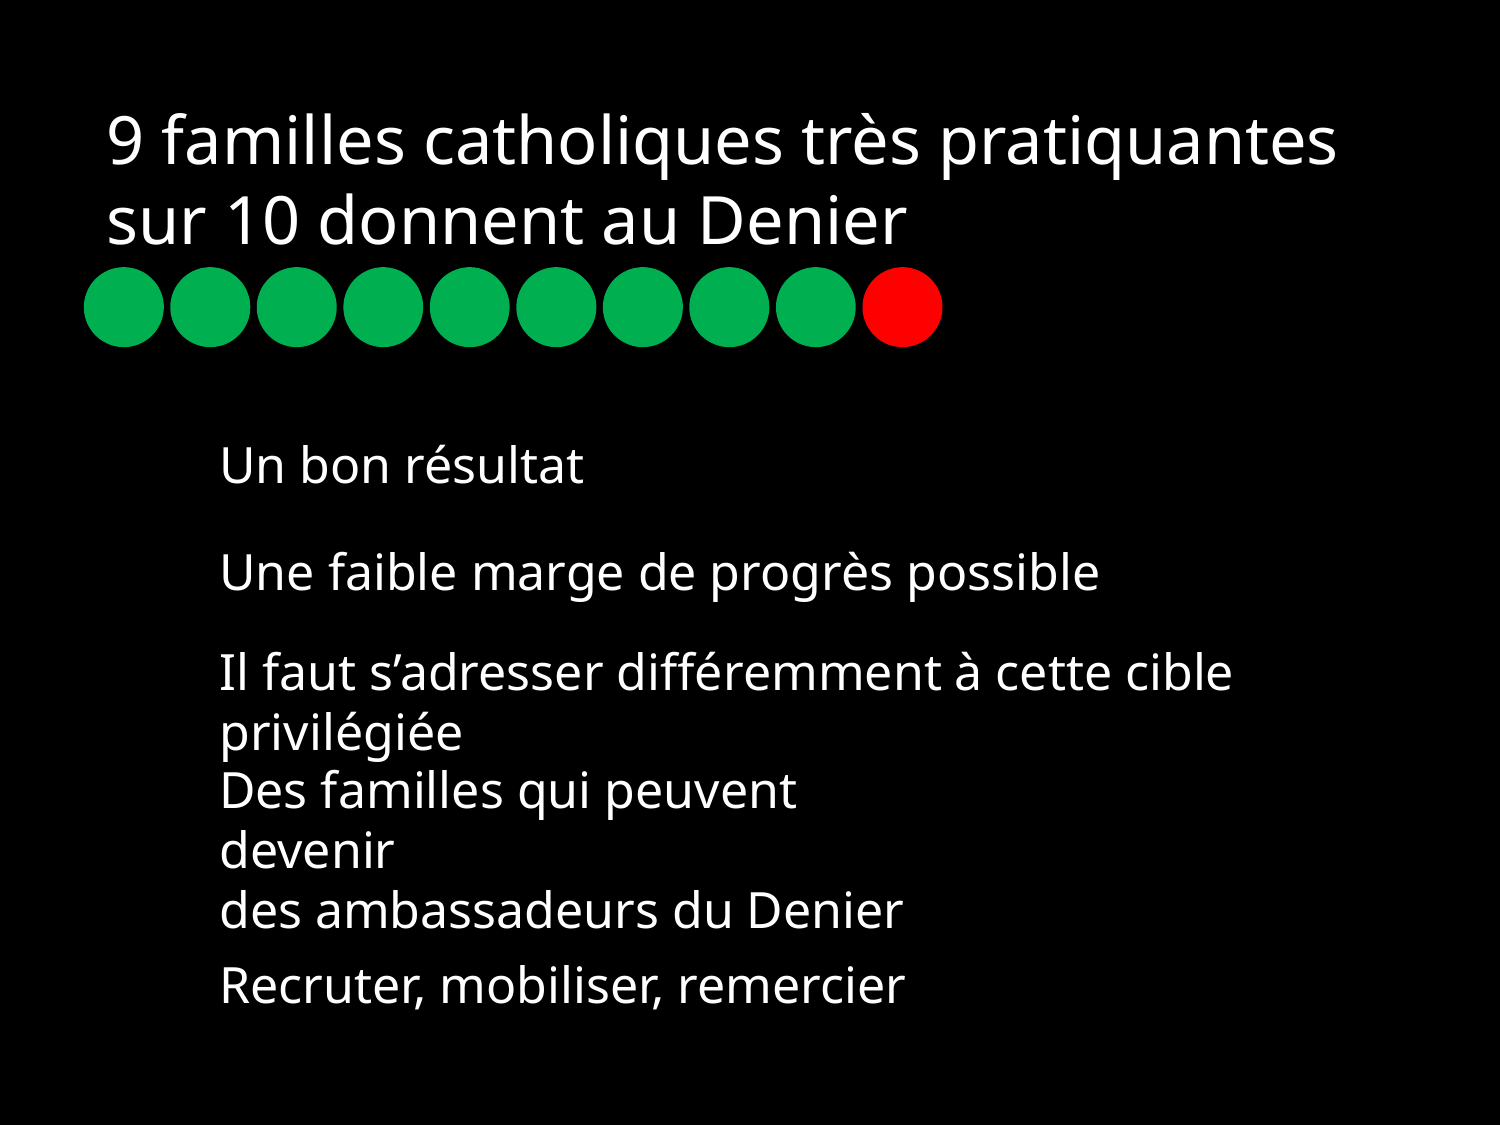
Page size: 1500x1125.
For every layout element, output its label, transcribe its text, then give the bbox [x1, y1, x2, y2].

text_box [429, 267, 510, 348]
text_box [689, 267, 770, 348]
text_box [256, 267, 337, 348]
text_box [170, 267, 251, 348]
text_box [862, 267, 943, 348]
text_box Recruter, mobiliser, remercier [204, 940, 1398, 1027]
text_box [83, 267, 164, 348]
text_box [602, 267, 683, 348]
text_box [775, 267, 856, 348]
text_box [343, 267, 424, 348]
text_box 9 familles catholiques très pratiquantes sur 10 donnent au Denier [91, 90, 1377, 221]
text_box [516, 267, 597, 348]
text_box Une faible marge de progrès possible [204, 527, 1398, 613]
text_box Il faut s’adresser différemment à cette cible privilégiée [204, 633, 1398, 720]
text_box Des familles qui peuvent devenir des ambassadeurs du Denier [204, 751, 943, 905]
text_box Un bon résultat [204, 420, 1398, 507]
